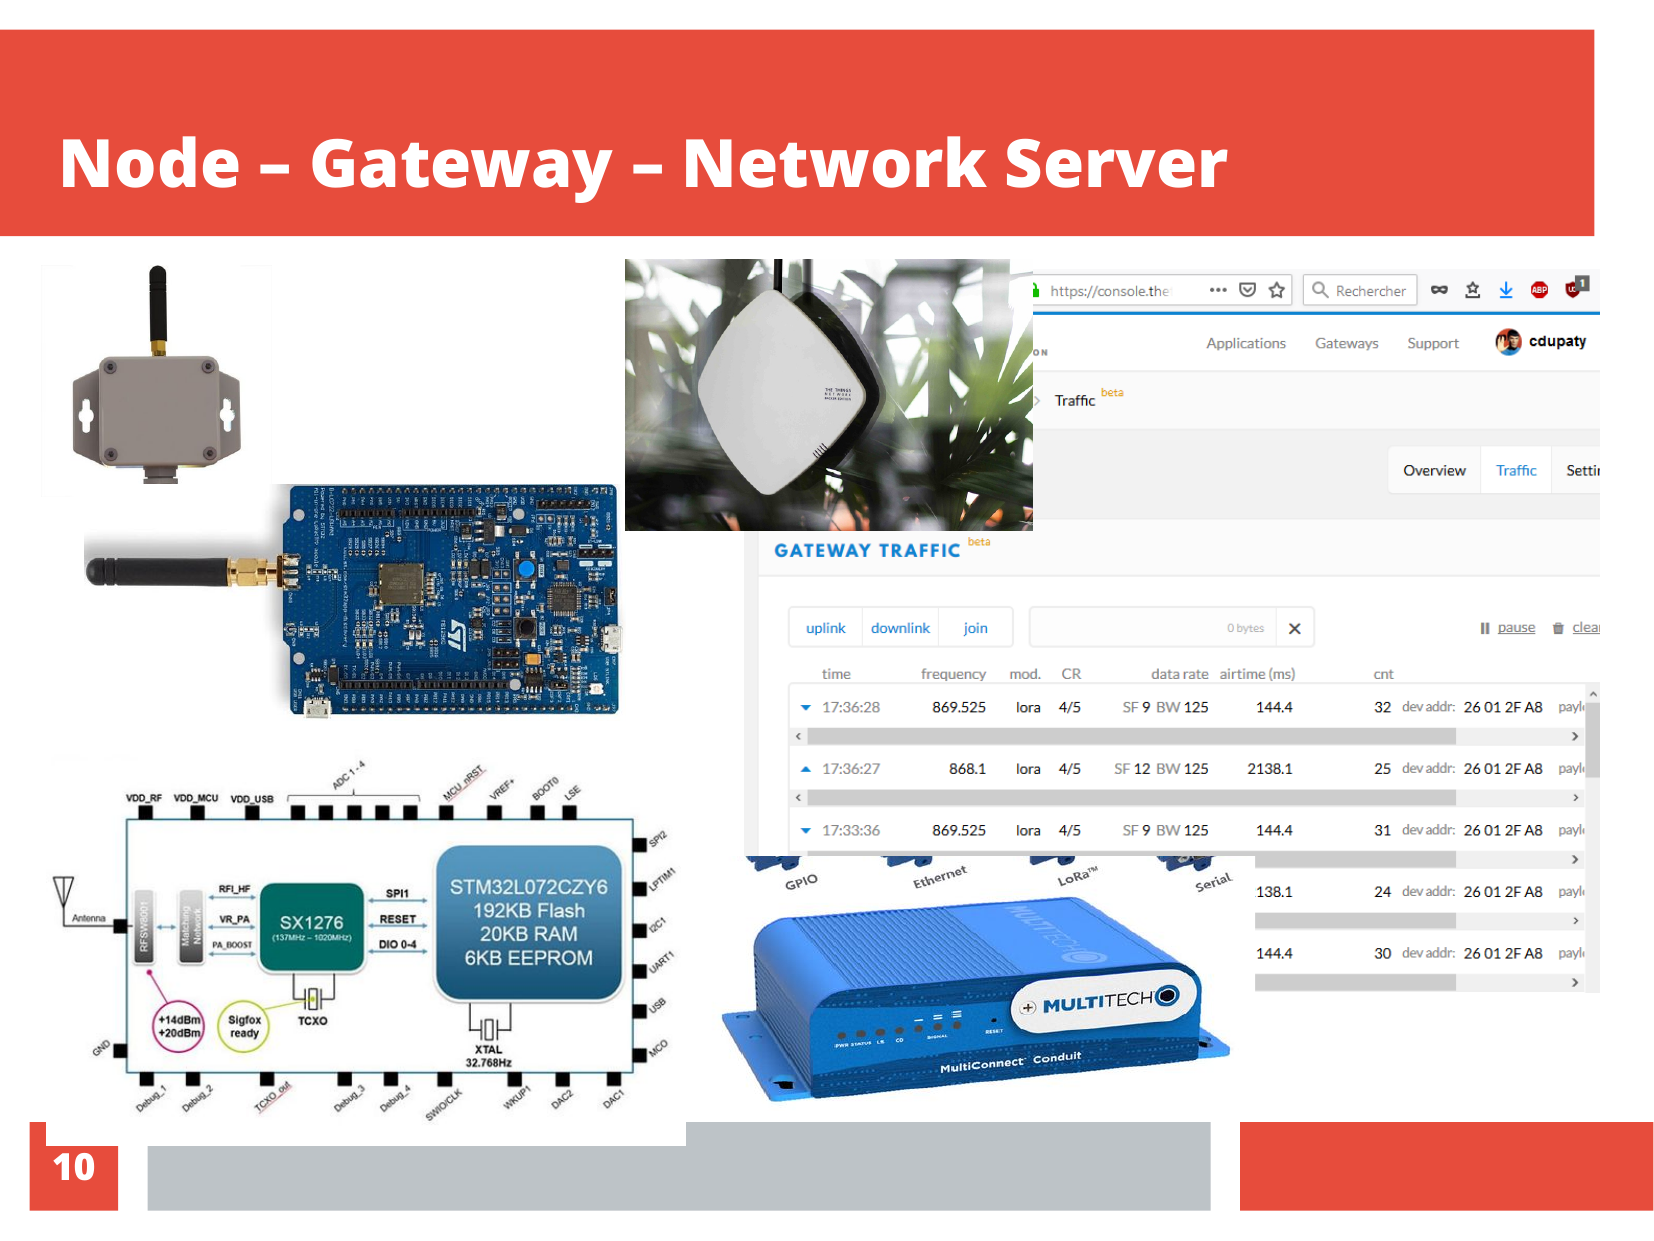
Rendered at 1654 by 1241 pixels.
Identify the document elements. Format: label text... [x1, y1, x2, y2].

title Node – Gateway – Network Server [59, 59, 1595, 207]
picture [41, 259, 1600, 1111]
picture [46, 749, 686, 1146]
